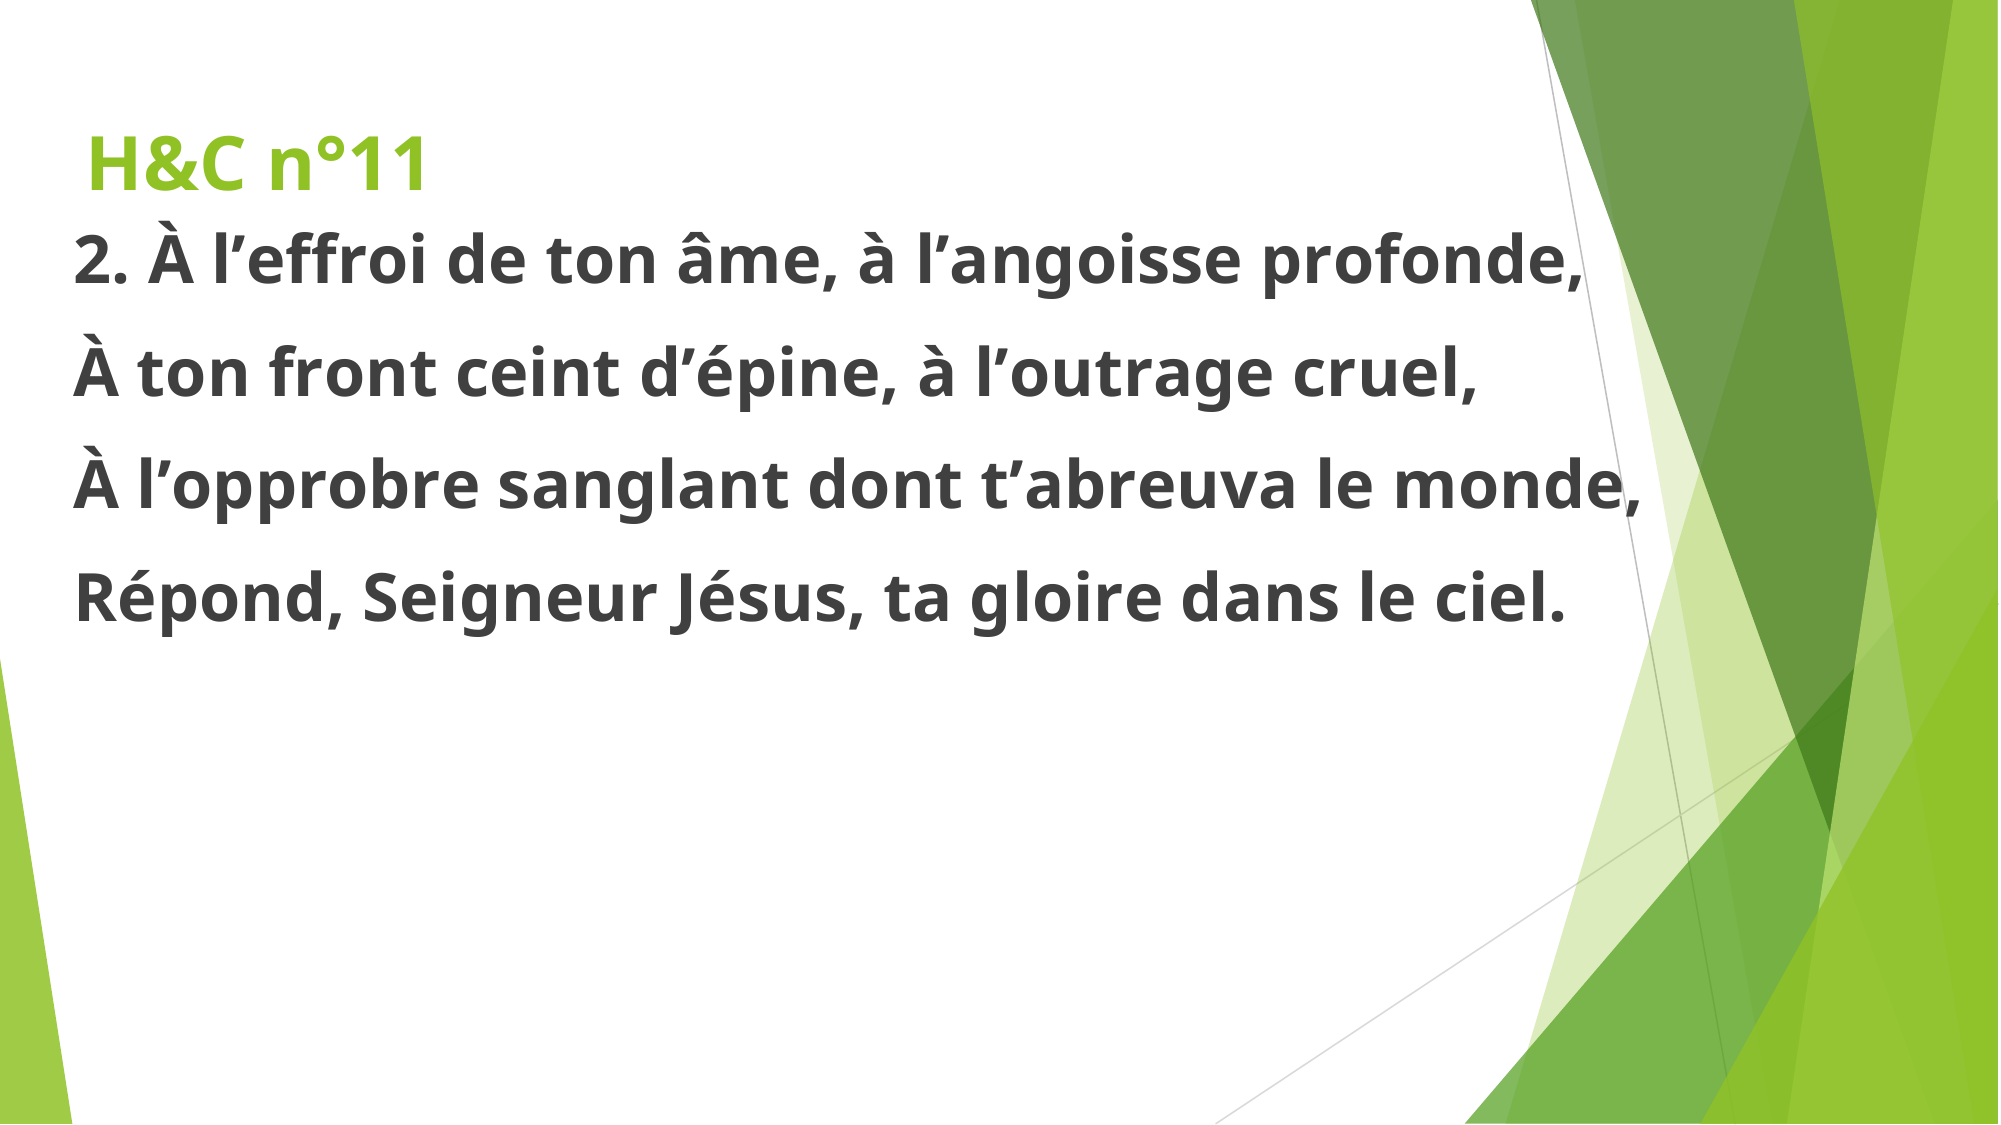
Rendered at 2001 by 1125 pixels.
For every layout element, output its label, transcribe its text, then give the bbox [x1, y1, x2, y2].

text_box 2. À l’effroi de ton âme, à l’angoisse profonde, À ton front ceint d’épine, à l’outrage cruel, À l’opprobre sanglant dont t’abreuva le monde, Répond, Seigneur Jésus, ta gloire dans le ciel. [59, 197, 2001, 1075]
text_box H&C n°11 [70, 107, 863, 197]
